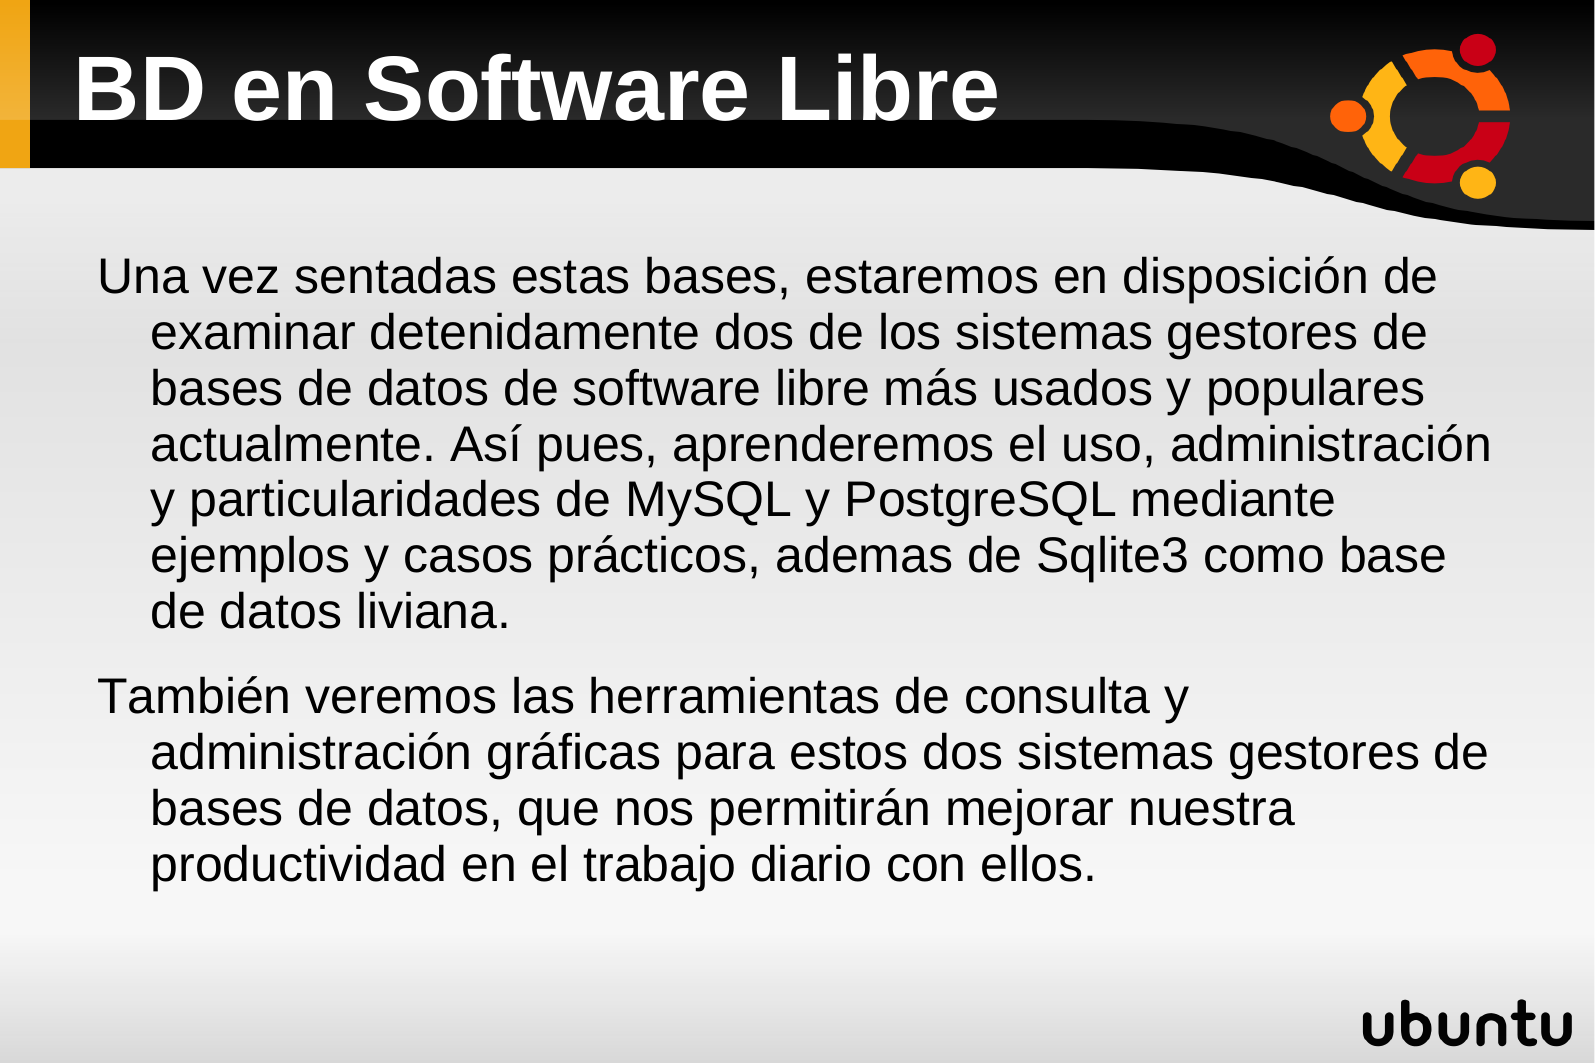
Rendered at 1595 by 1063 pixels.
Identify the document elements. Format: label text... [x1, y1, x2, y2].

list Una vez sentadas estas bases, estaremos en disposición de examinar detenidamente dos de los sistemas gestores de bases de datos de software libre más usados y populares actualmente. Así pues, aprenderemos el uso, administración y particularidades de MySQL y PostgreSQL mediante ejemplos y casos prácticos, ademas de Sqlite3 como base de datos liviana. También veremos las herramientas de consulta y administración gráficas para estos dos sistemas gestores de bases de datos, que nos permitirán mejorar nuestra productividad en el trabajo diario con ellos. [79, 248, 1515, 961]
picture [0, 0, 1595, 1063]
title BD en Software Libre [74, 0, 1510, 178]
